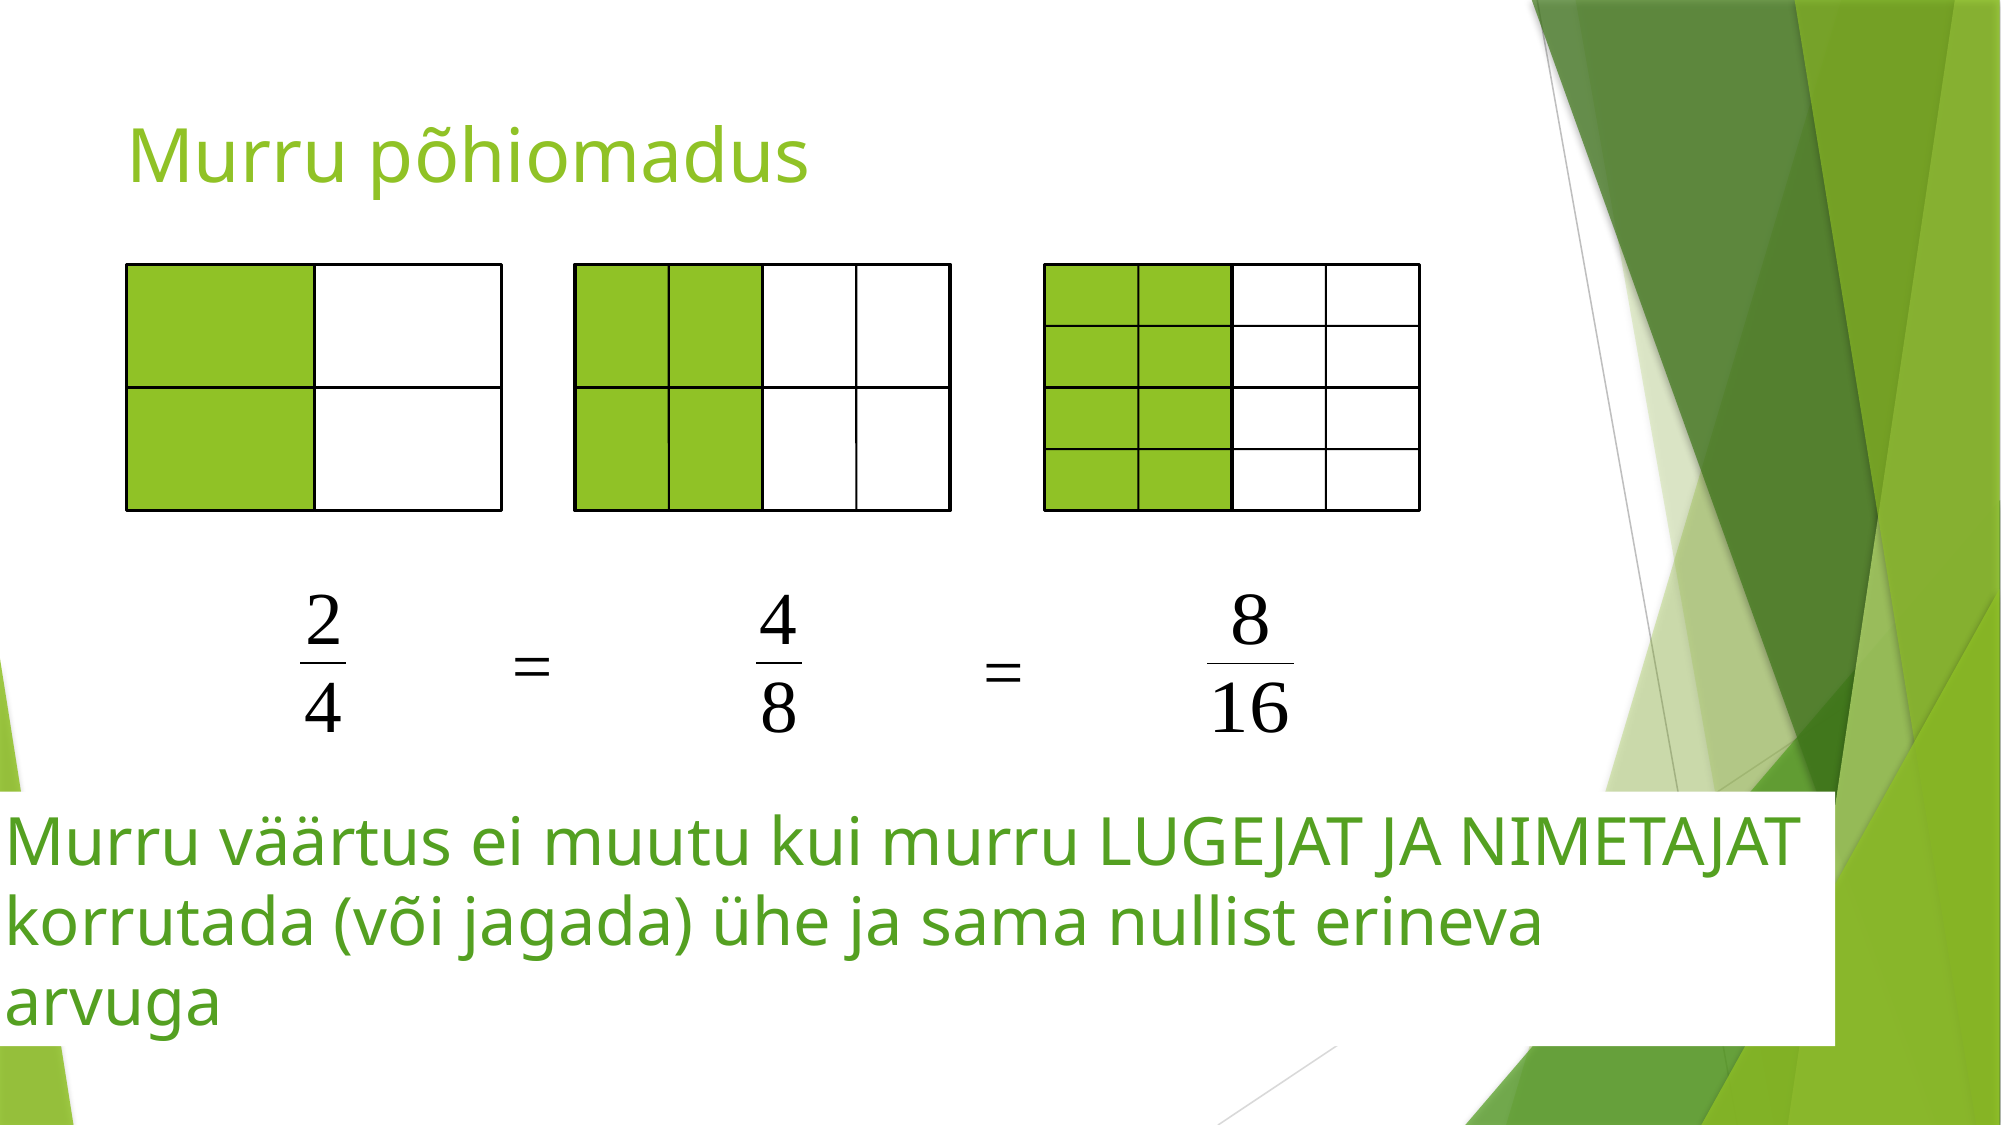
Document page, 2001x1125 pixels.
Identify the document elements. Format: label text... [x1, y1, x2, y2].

chart [746, 577, 812, 749]
text_box [1140, 451, 1324, 511]
text_box [1140, 264, 1324, 324]
text_box [1140, 327, 1324, 448]
text_box [1327, 327, 1420, 448]
title Murru põhiomadus [111, 99, 1522, 317]
text_box [1327, 264, 1420, 324]
text_box [575, 264, 667, 511]
chart [291, 577, 356, 749]
chart [496, 632, 563, 697]
text_box [1044, 451, 1137, 511]
text_box [1044, 327, 1137, 448]
chart [967, 638, 1034, 703]
text_box [858, 264, 950, 511]
text_box Murru väärtus ei muutu kui murru LUGEJAT JA NIMETAJAT korrutada (või jagada) ühe ja sama nullist erineva arvuga [0, 791, 1836, 1047]
chart [1197, 577, 1304, 749]
text_box [670, 264, 855, 511]
text_box [126, 264, 502, 511]
text_box [1327, 451, 1420, 511]
text_box [1044, 264, 1137, 324]
